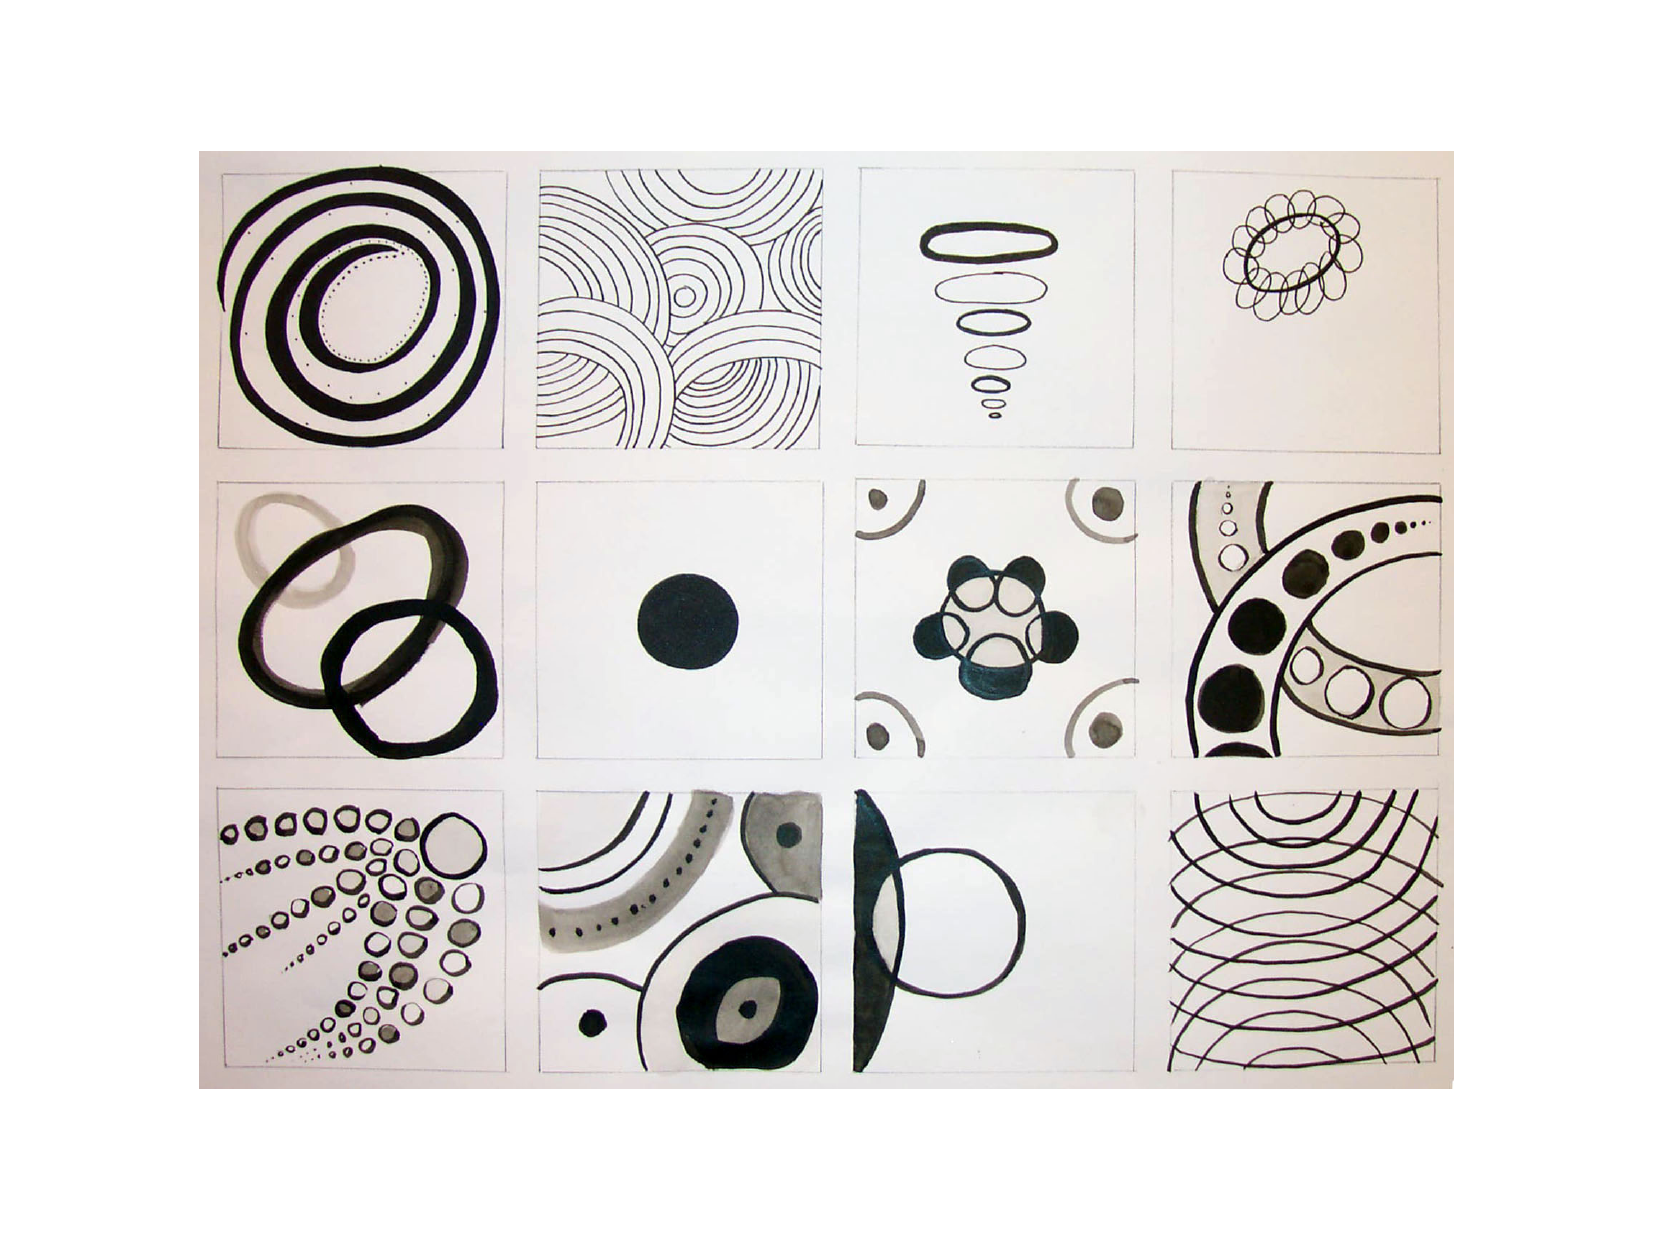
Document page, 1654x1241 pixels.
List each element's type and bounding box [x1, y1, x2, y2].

picture [199, 151, 1454, 1089]
